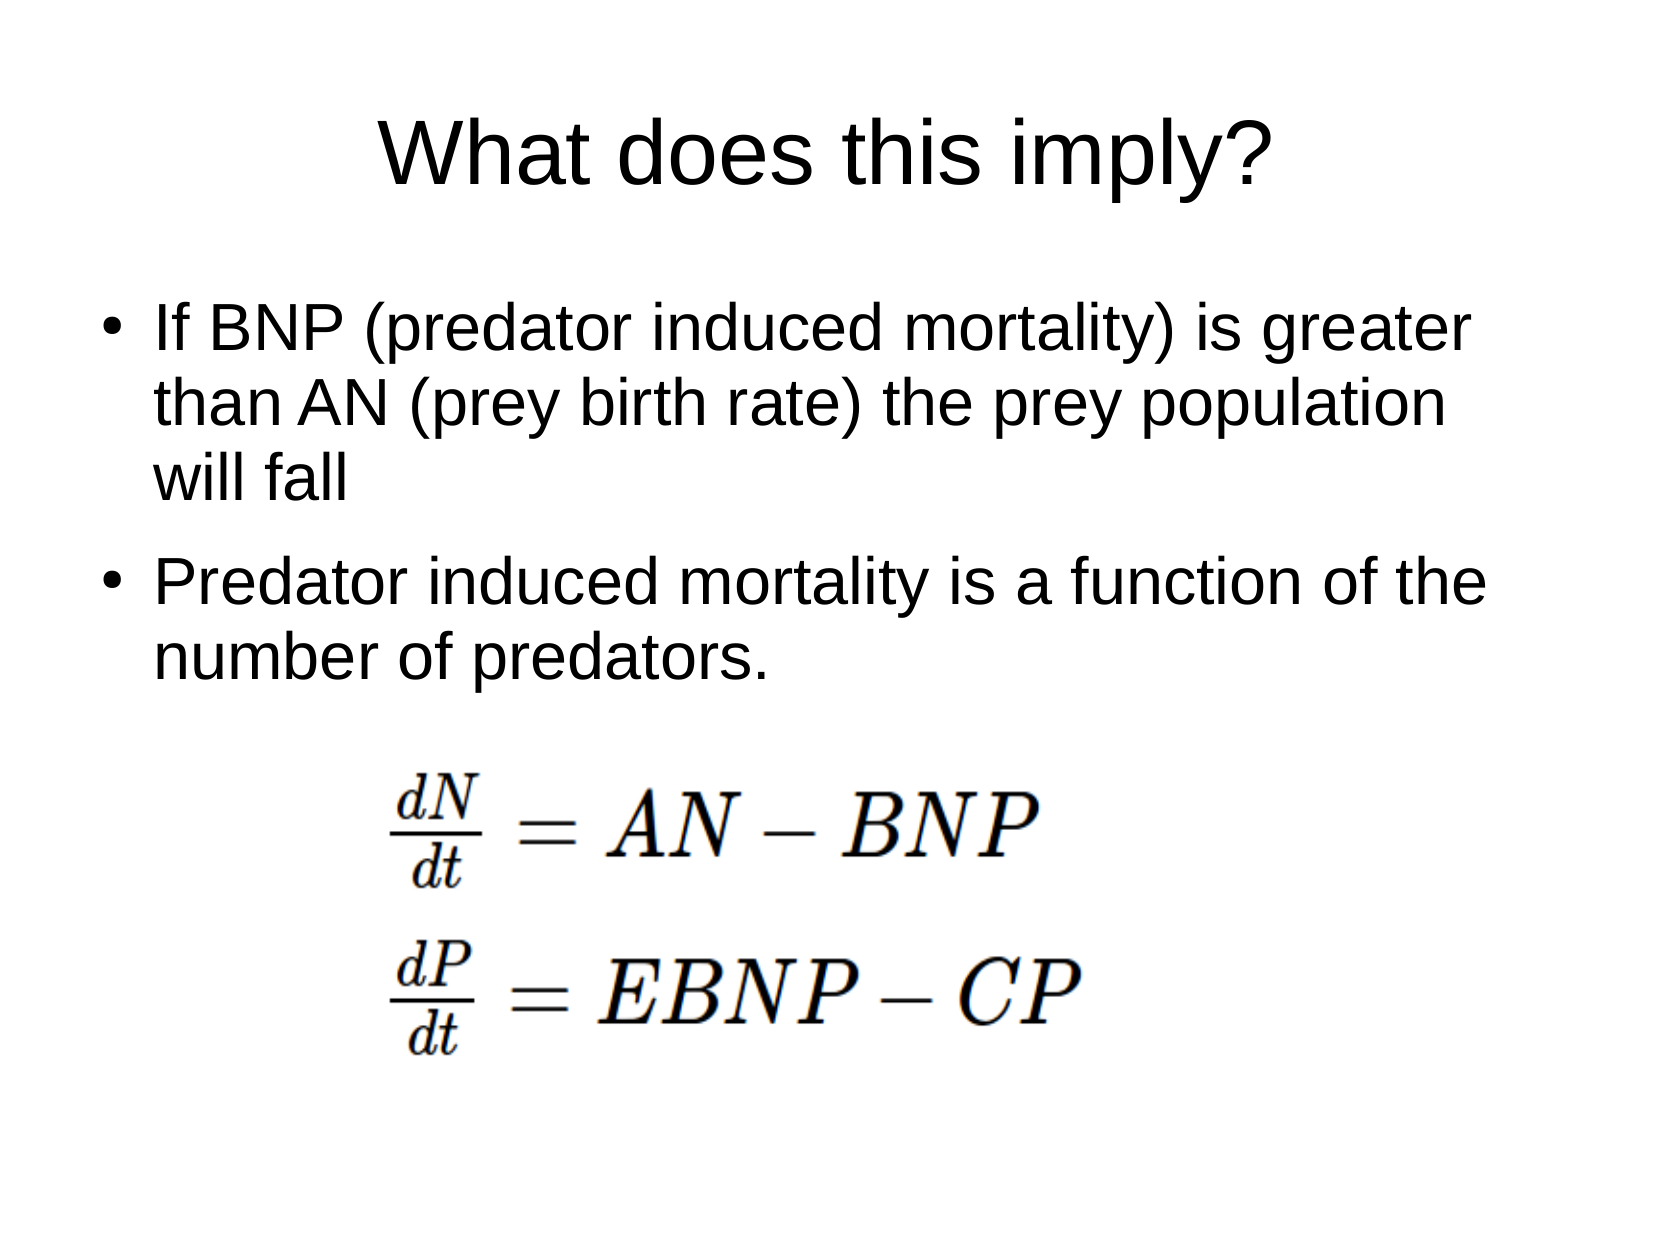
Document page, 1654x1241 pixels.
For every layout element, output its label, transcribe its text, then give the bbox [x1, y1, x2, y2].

title What does this imply? [82, 49, 1571, 257]
list If BNP (predator induced mortality) is greater than AN (prey birth rate) the prey population will fall Predator induced mortality is a function of the number of predators. [82, 290, 1538, 1010]
picture [375, 734, 1156, 1096]
